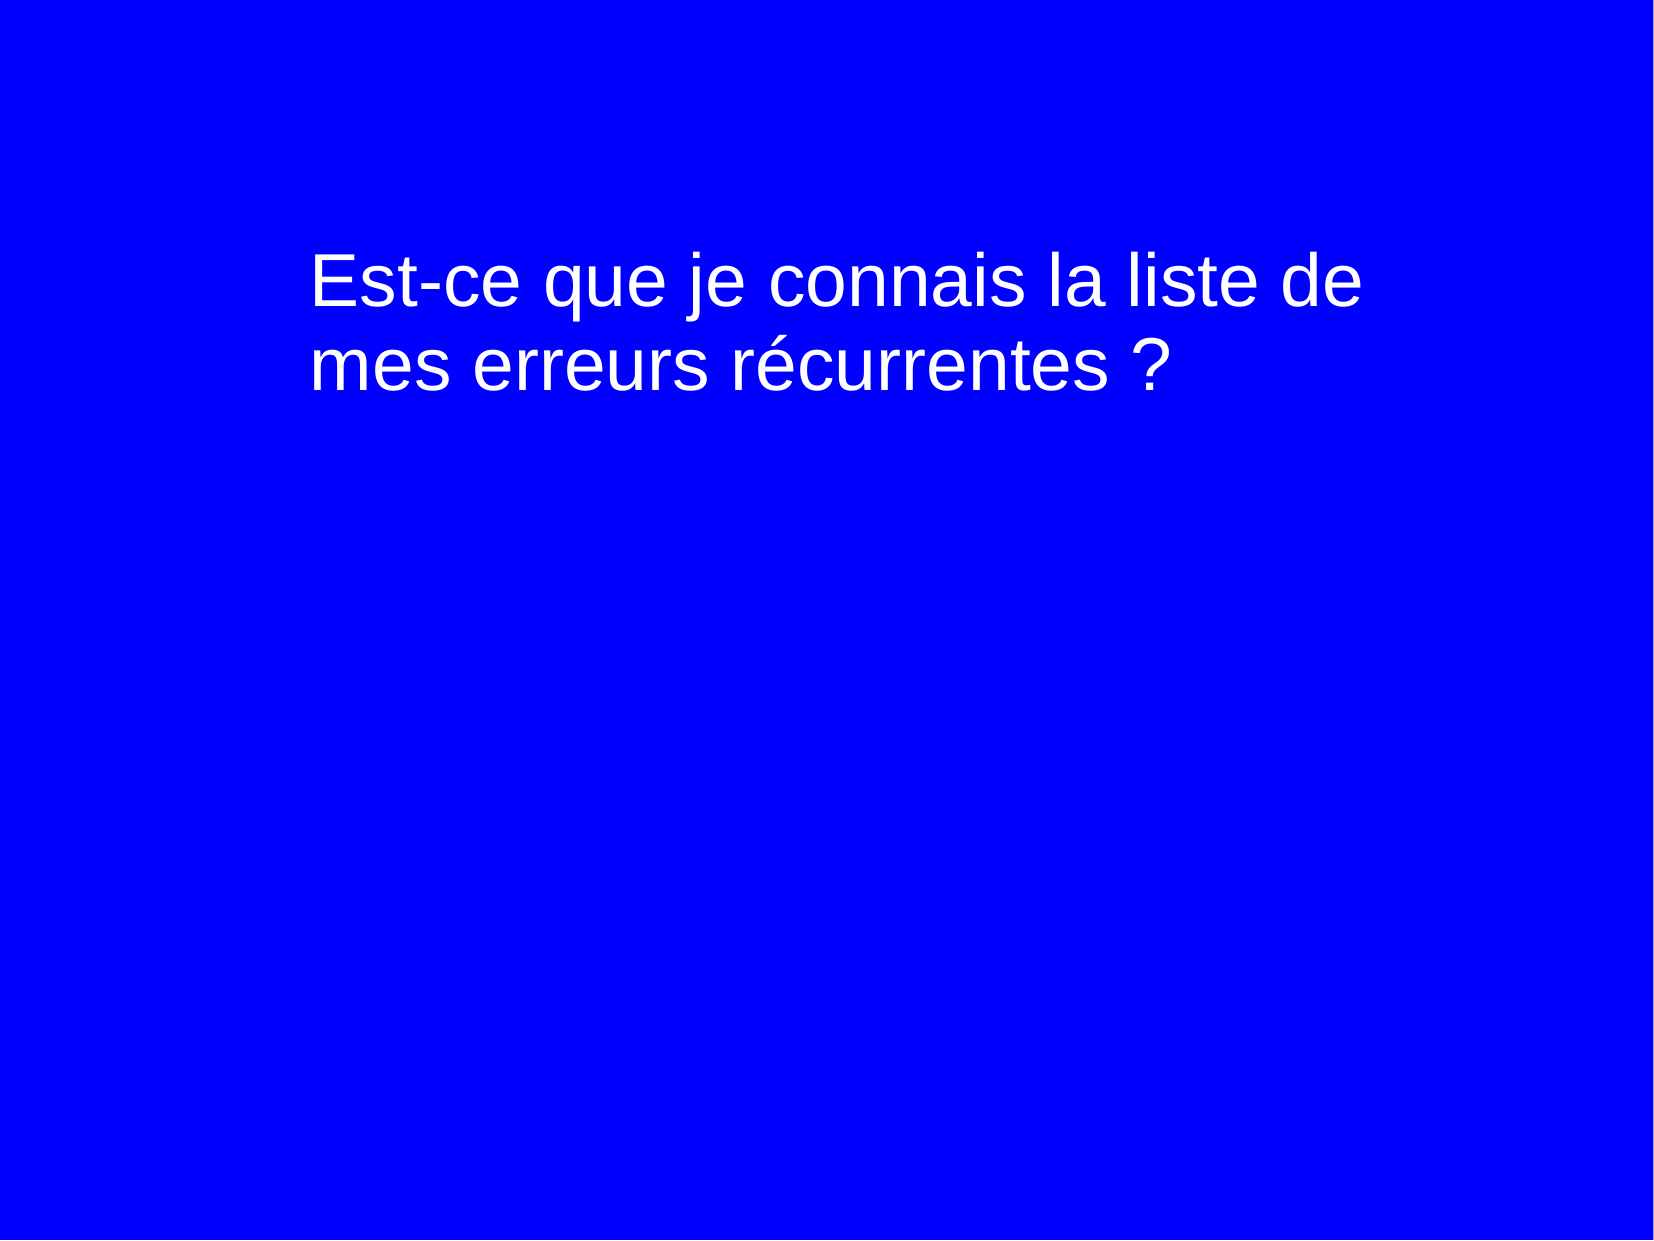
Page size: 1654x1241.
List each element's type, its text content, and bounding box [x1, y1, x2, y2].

text_box Est-ce que je connais la liste de mes erreurs récurrentes ? [295, 230, 1418, 414]
